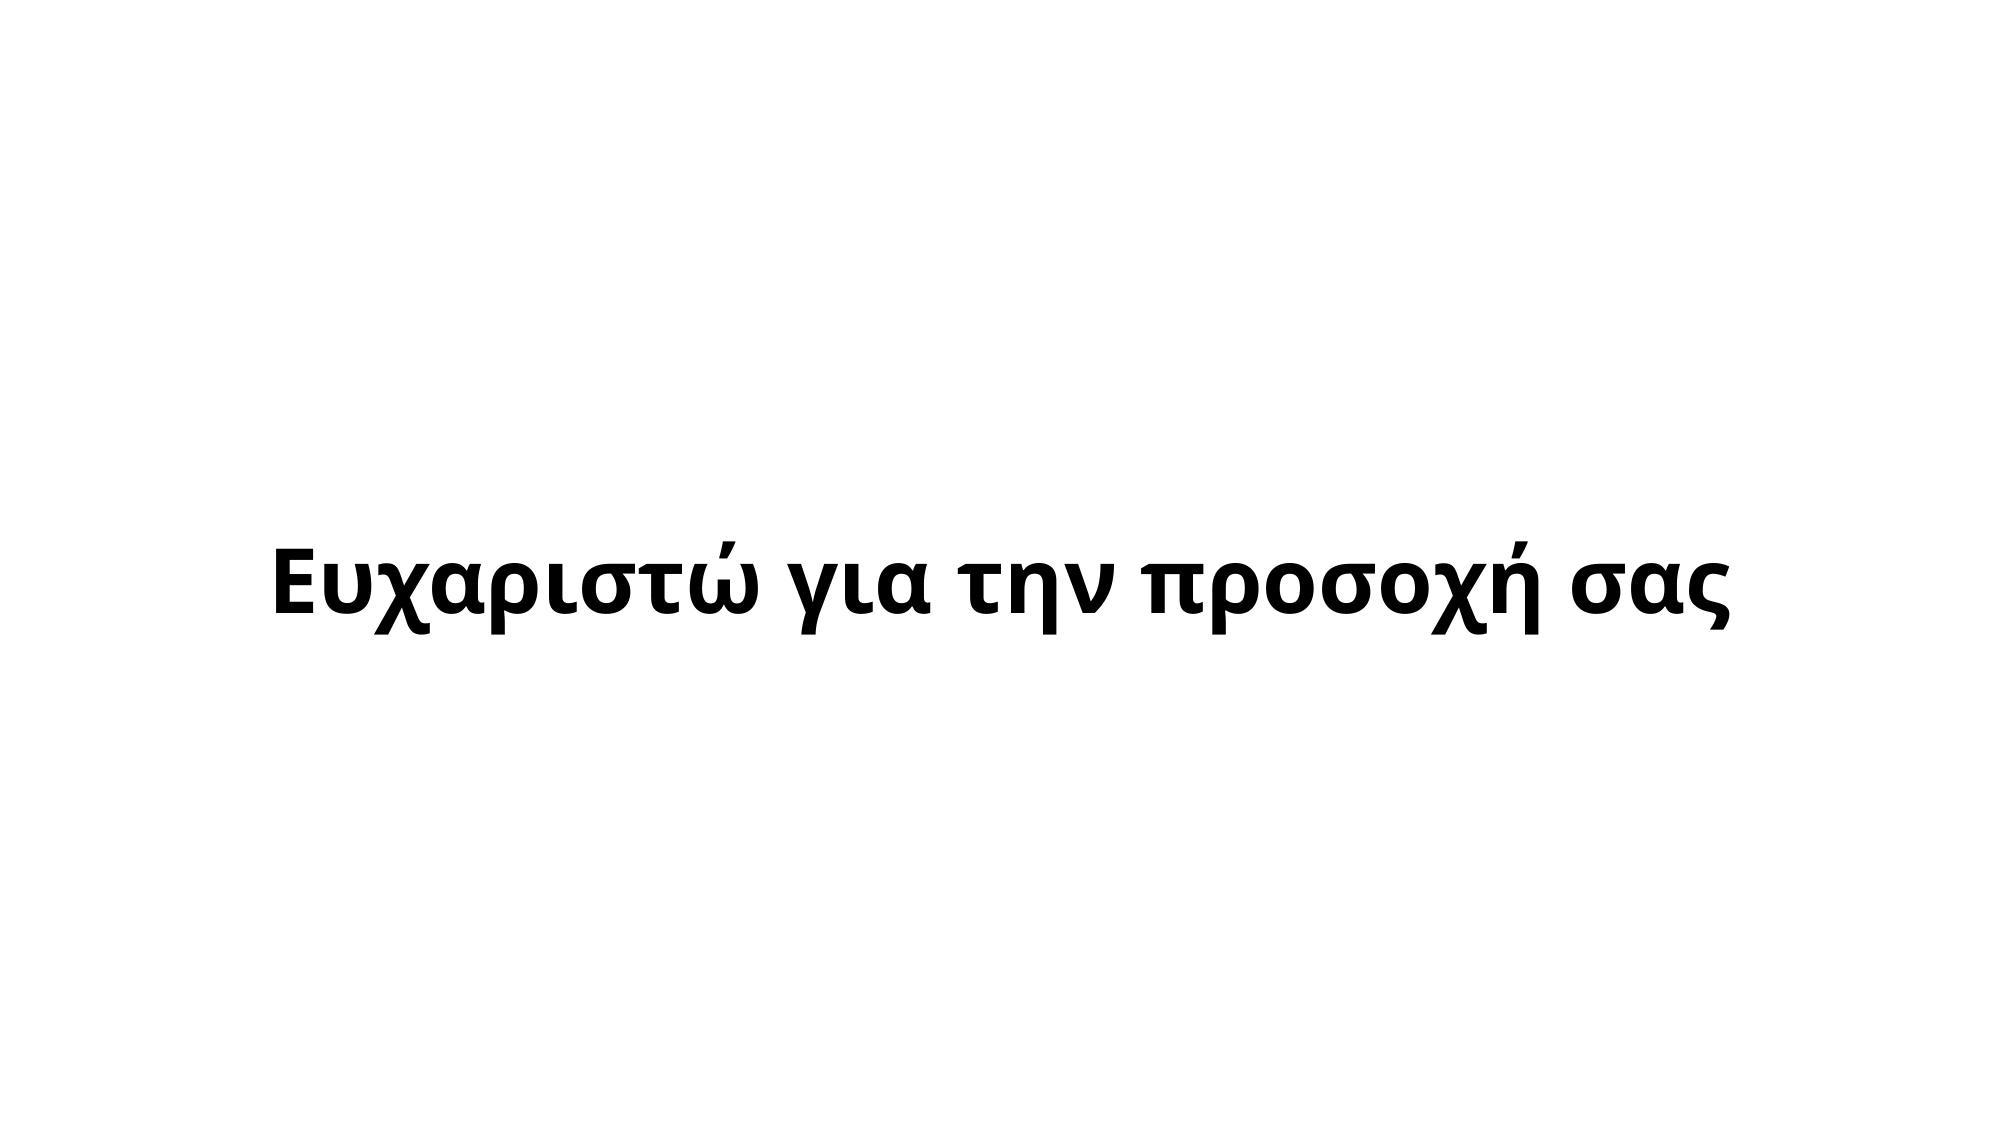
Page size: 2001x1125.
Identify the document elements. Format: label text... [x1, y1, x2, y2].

title Ευχαριστώ για την προσοχή σας [249, 484, 1750, 641]
